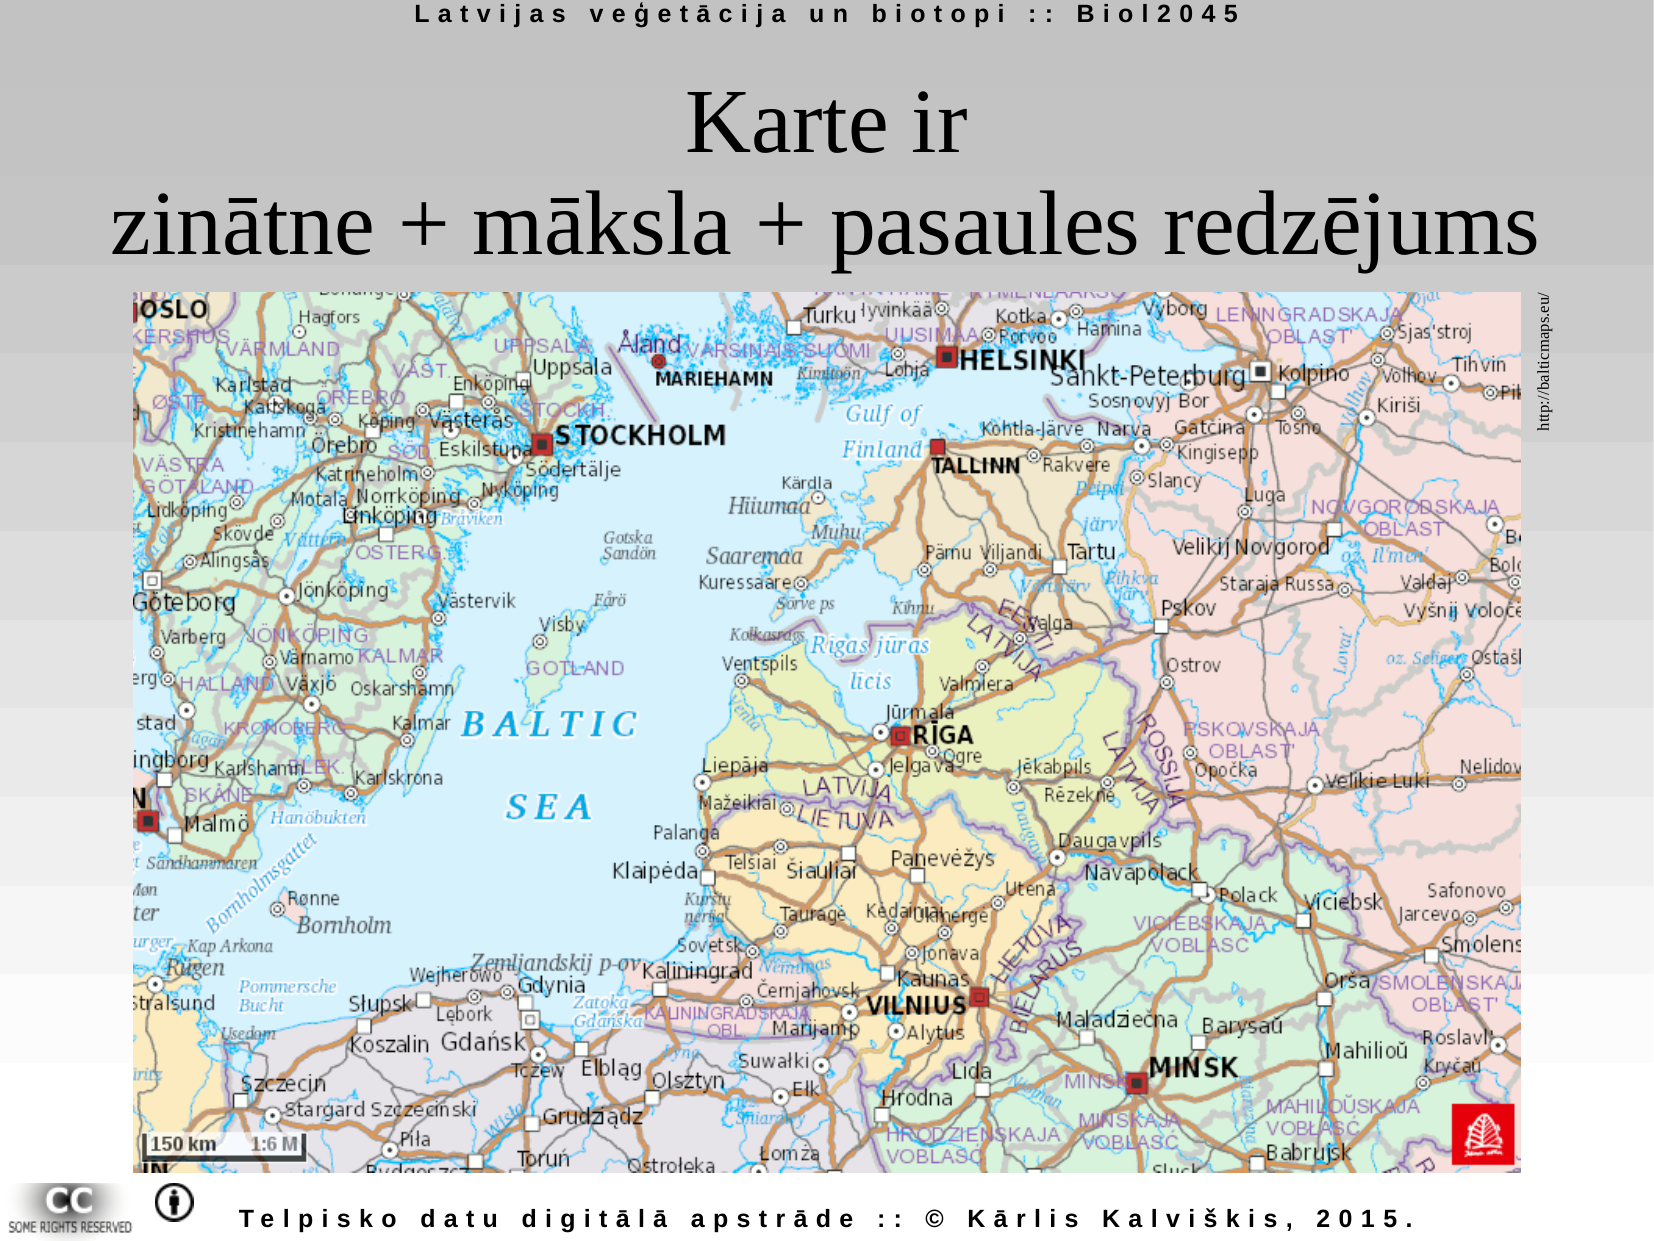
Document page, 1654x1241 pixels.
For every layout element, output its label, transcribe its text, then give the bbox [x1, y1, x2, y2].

text_box http://balticmaps.eu/ [1533, 292, 1553, 431]
picture [0, 0, 1654, 1241]
title Karte ir zinātne + māksla + pasaules redzējums [29, 49, 1625, 296]
